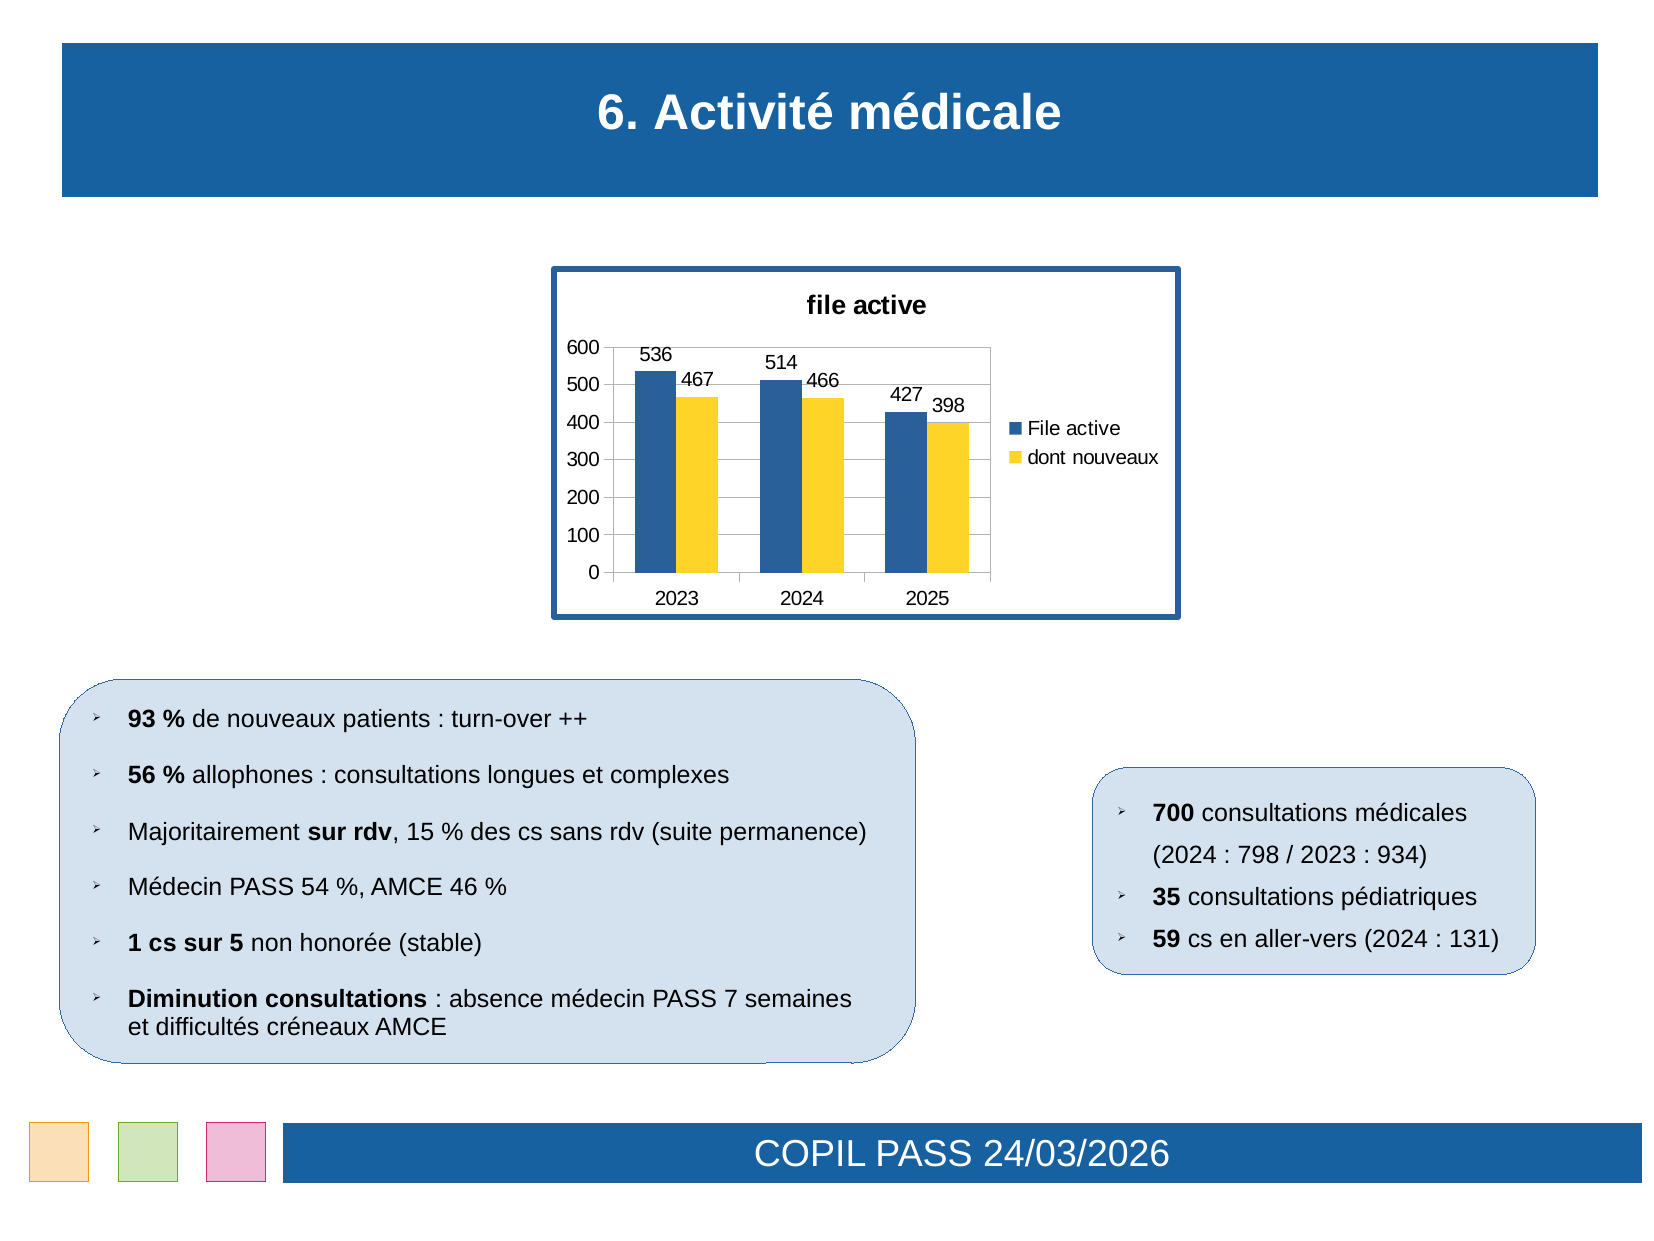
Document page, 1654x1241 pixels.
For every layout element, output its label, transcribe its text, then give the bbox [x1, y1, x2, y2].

text_box 93 % de nouveaux patients : turn-over ++ 56 % allophones : consultations longues et complexes Majoritairement sur rdv, 15 % des cs sans rdv (suite permanence) Médecin PASS 54 %, AMCE 46 % 1 cs sur 5 non honorée (stable) Diminution consultations : absence médecin PASS 7 semaines et difficultés créneaux AMCE [59, 679, 916, 1064]
text_box COPIL PASS 24/03/2026 [283, 1123, 1642, 1183]
title 6. Activité médicale [62, 43, 1598, 181]
text_box [206, 1122, 266, 1182]
text_box [62, 181, 1598, 197]
text_box [118, 1122, 178, 1182]
chart [551, 265, 1182, 621]
text_box 700 consultations médicales (2024 : 798 / 2023 : 934) 35 consultations pédiatriques 59 cs en aller-vers (2024 : 131) [1092, 767, 1536, 975]
text_box [29, 1122, 89, 1182]
